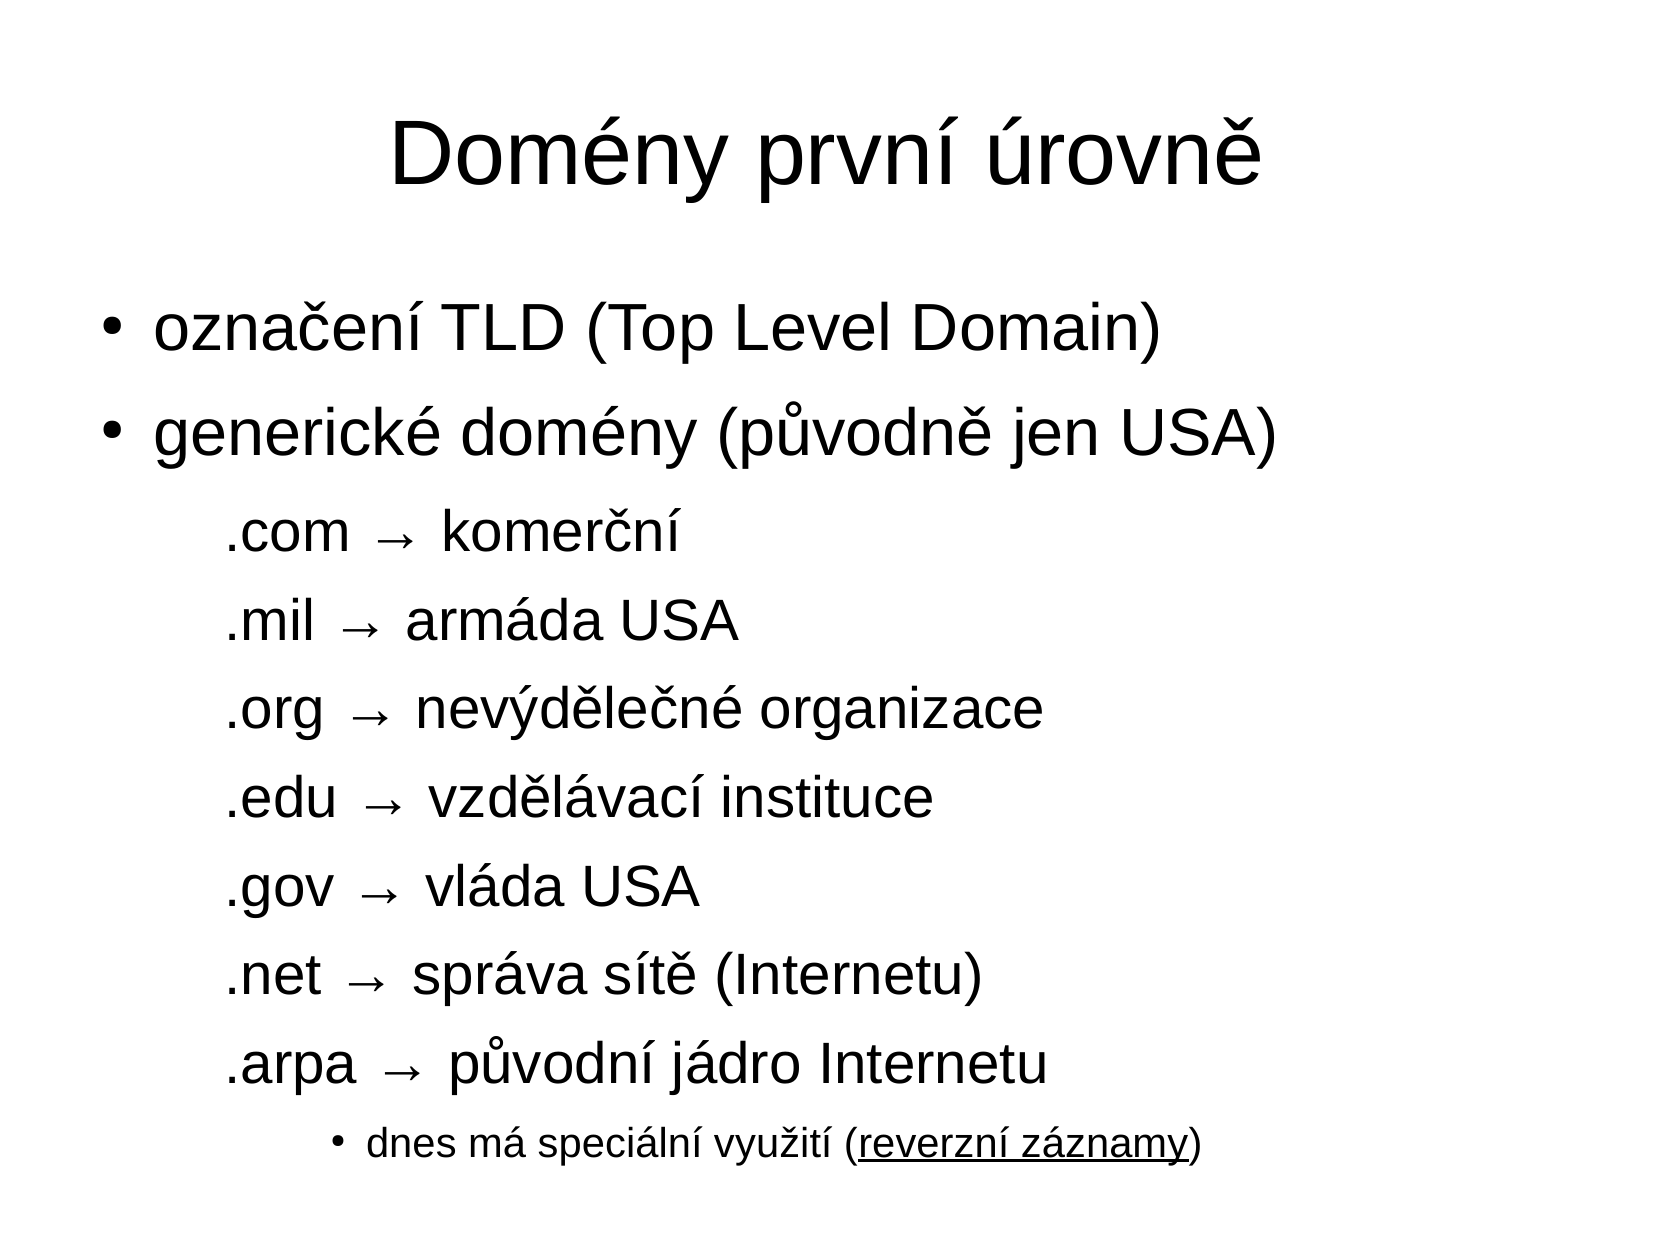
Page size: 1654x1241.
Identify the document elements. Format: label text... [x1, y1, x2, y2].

title Domény první úrovně [82, 49, 1571, 257]
list označení TLD (Top Level Domain) generické domény (původně jen USA) .com → komerční .mil → armáda USA .org → nevýdělečné organizace .edu → vzdělávací instituce .gov → vláda USA .net → správa sítě (Internetu) .arpa → původní jádro Internetu dnes má speciální využití (reverzní záznamy) [82, 290, 1571, 1166]
